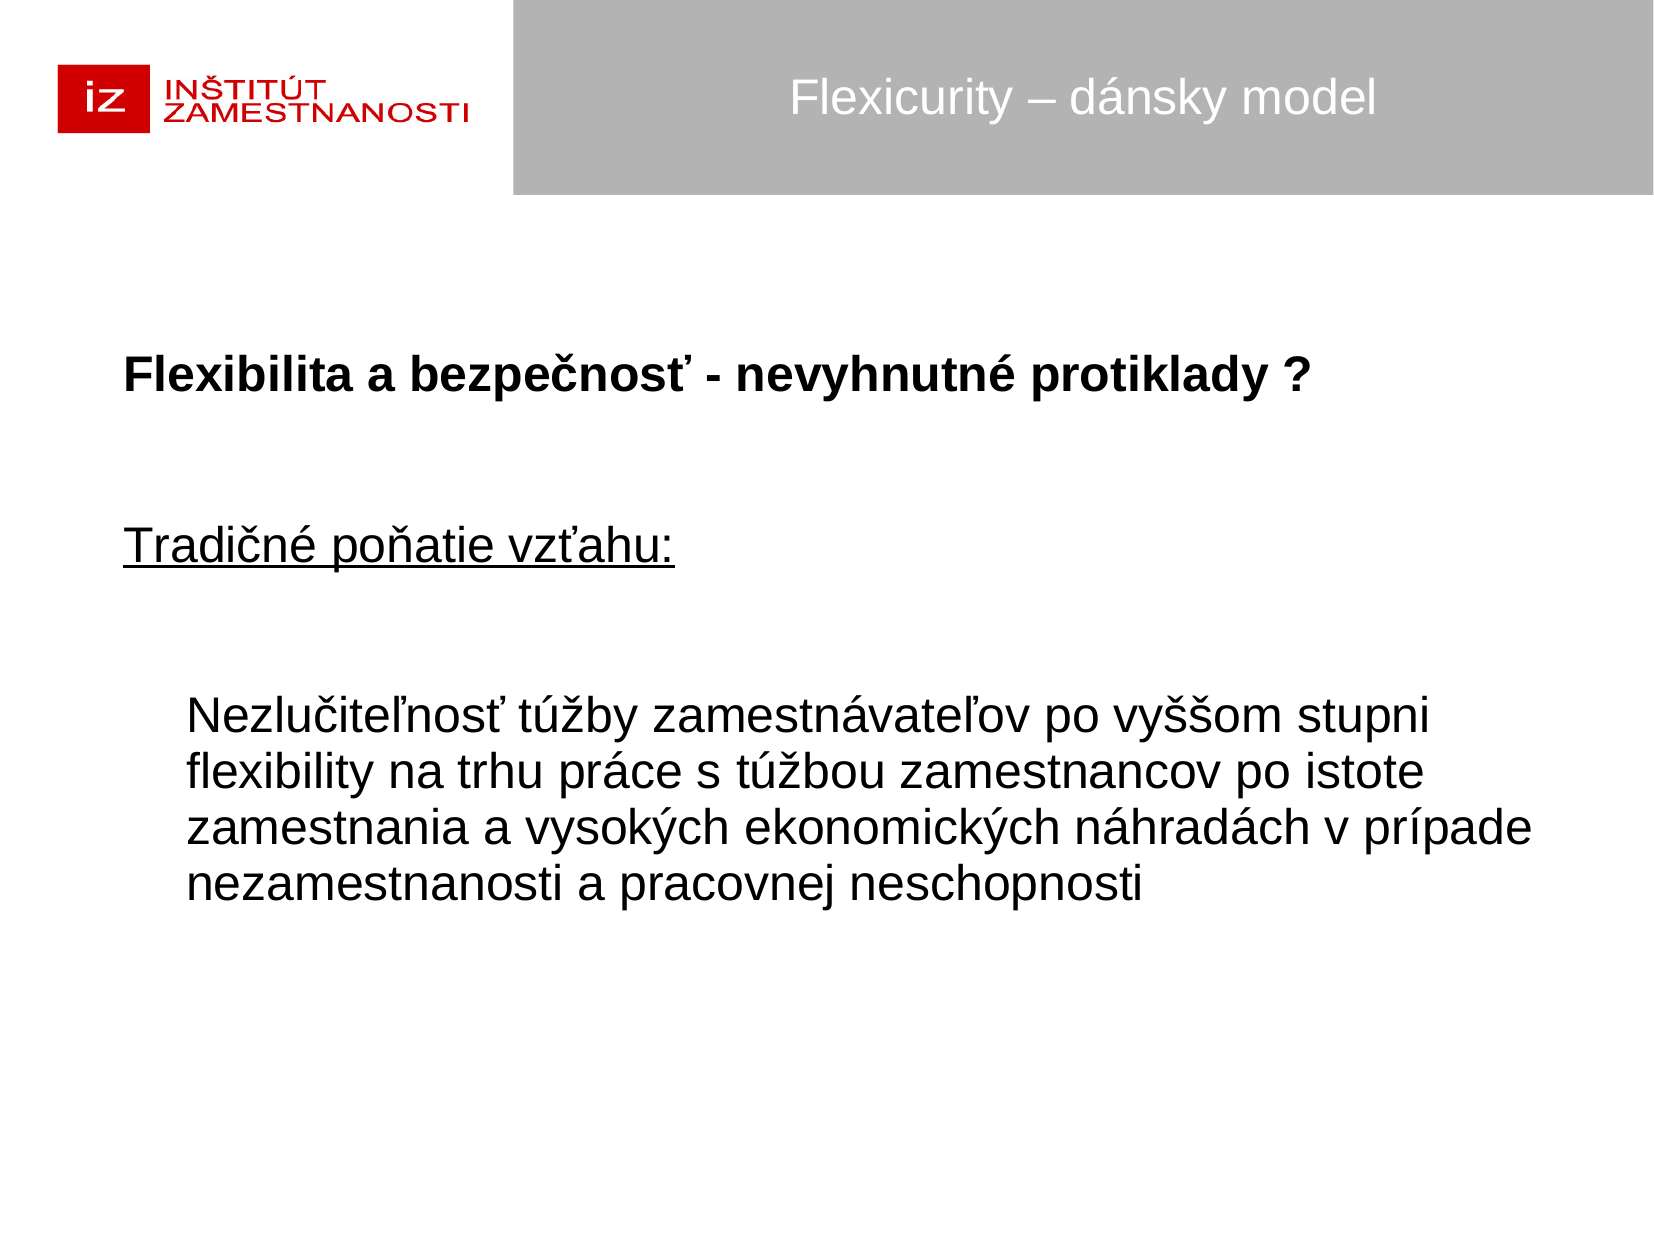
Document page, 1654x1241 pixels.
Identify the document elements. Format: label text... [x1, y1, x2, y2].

list Flexibilita a bezpečnosť - nevyhnutné protiklady ? Tradičné poňatie vzťahu: Nezlučiteľnosť túžby zamestnávateľov po vyššom stupni flexibility na trhu práce s túžbou zamestnancov po istote zamestnania a vysokých ekonomických náhradách v prípade nezamestnanosti a pracovnej neschopnosti [123, 346, 1536, 1128]
text_box Flexicurity – dánsky model [513, 0, 1654, 195]
text_box [0, 0, 1654, 196]
picture [6, 5, 513, 189]
